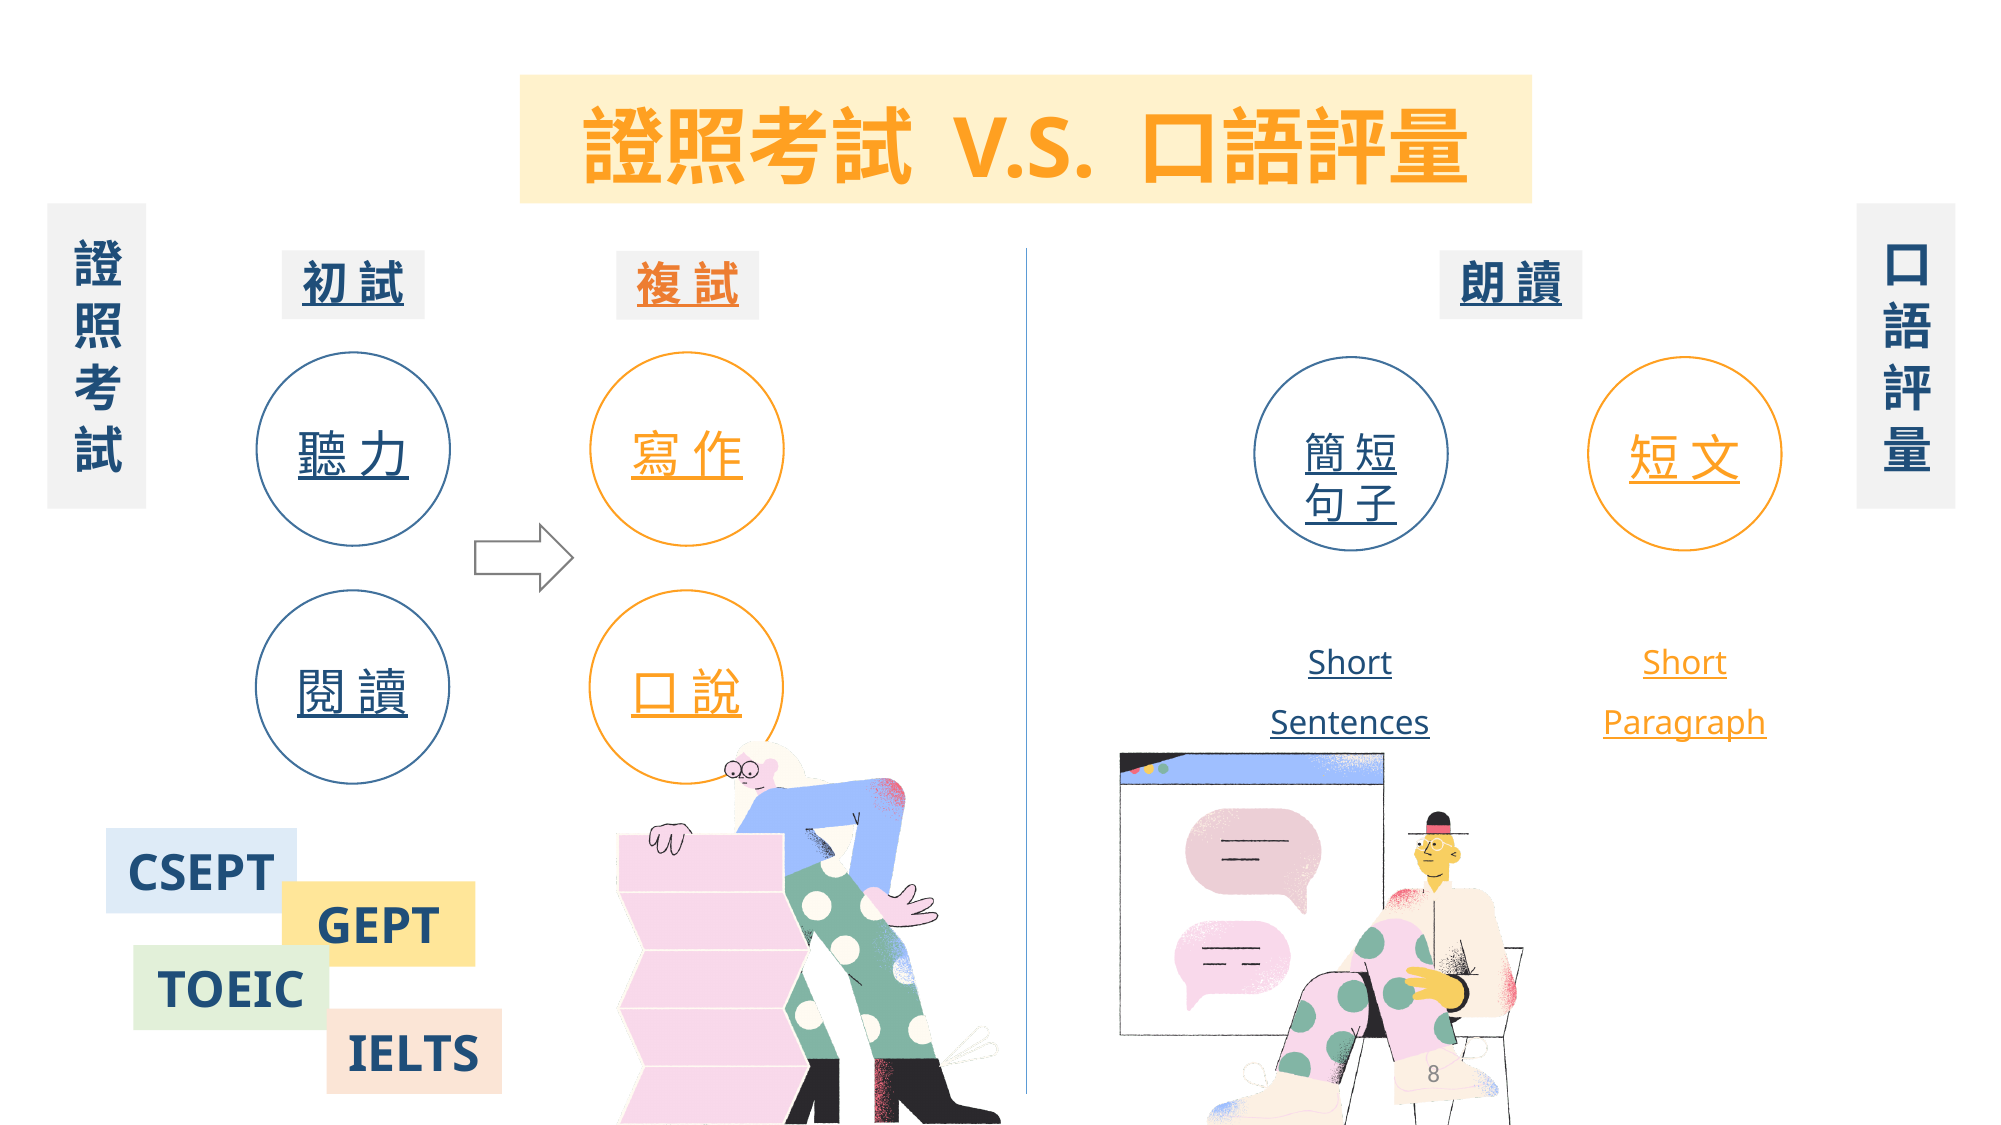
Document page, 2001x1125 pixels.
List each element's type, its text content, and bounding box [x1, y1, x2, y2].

text_box 朗 讀 [1439, 250, 1583, 320]
text_box 閱 讀 [281, 652, 424, 722]
text_box 口 語 評 量 [1856, 203, 1956, 509]
text_box 聽 力 [281, 414, 425, 484]
text_box Short Sentences [1232, 613, 1468, 683]
text_box 初 試 [281, 250, 425, 320]
text_box 簡 短句 子 [1279, 419, 1423, 489]
text_box 證 照 考 試 [47, 203, 147, 509]
text_box 8 [1412, 1042, 1863, 1103]
text_box IELTS [326, 1008, 502, 1094]
text_box 複 試 [616, 250, 760, 320]
text_box 口 說 [615, 652, 758, 722]
picture [1052, 664, 1571, 1125]
text_box 寫 作 [615, 414, 759, 484]
title 證照考試 V.S. 口語評量 [519, 74, 1533, 204]
text_box CSEPT [106, 828, 297, 914]
text_box TOEIC [133, 945, 330, 1031]
text_box Short Paragraph [1567, 613, 1803, 683]
text_box 短 文 [1613, 419, 1757, 489]
picture [616, 741, 1001, 1125]
text_box GEPT [281, 881, 476, 967]
